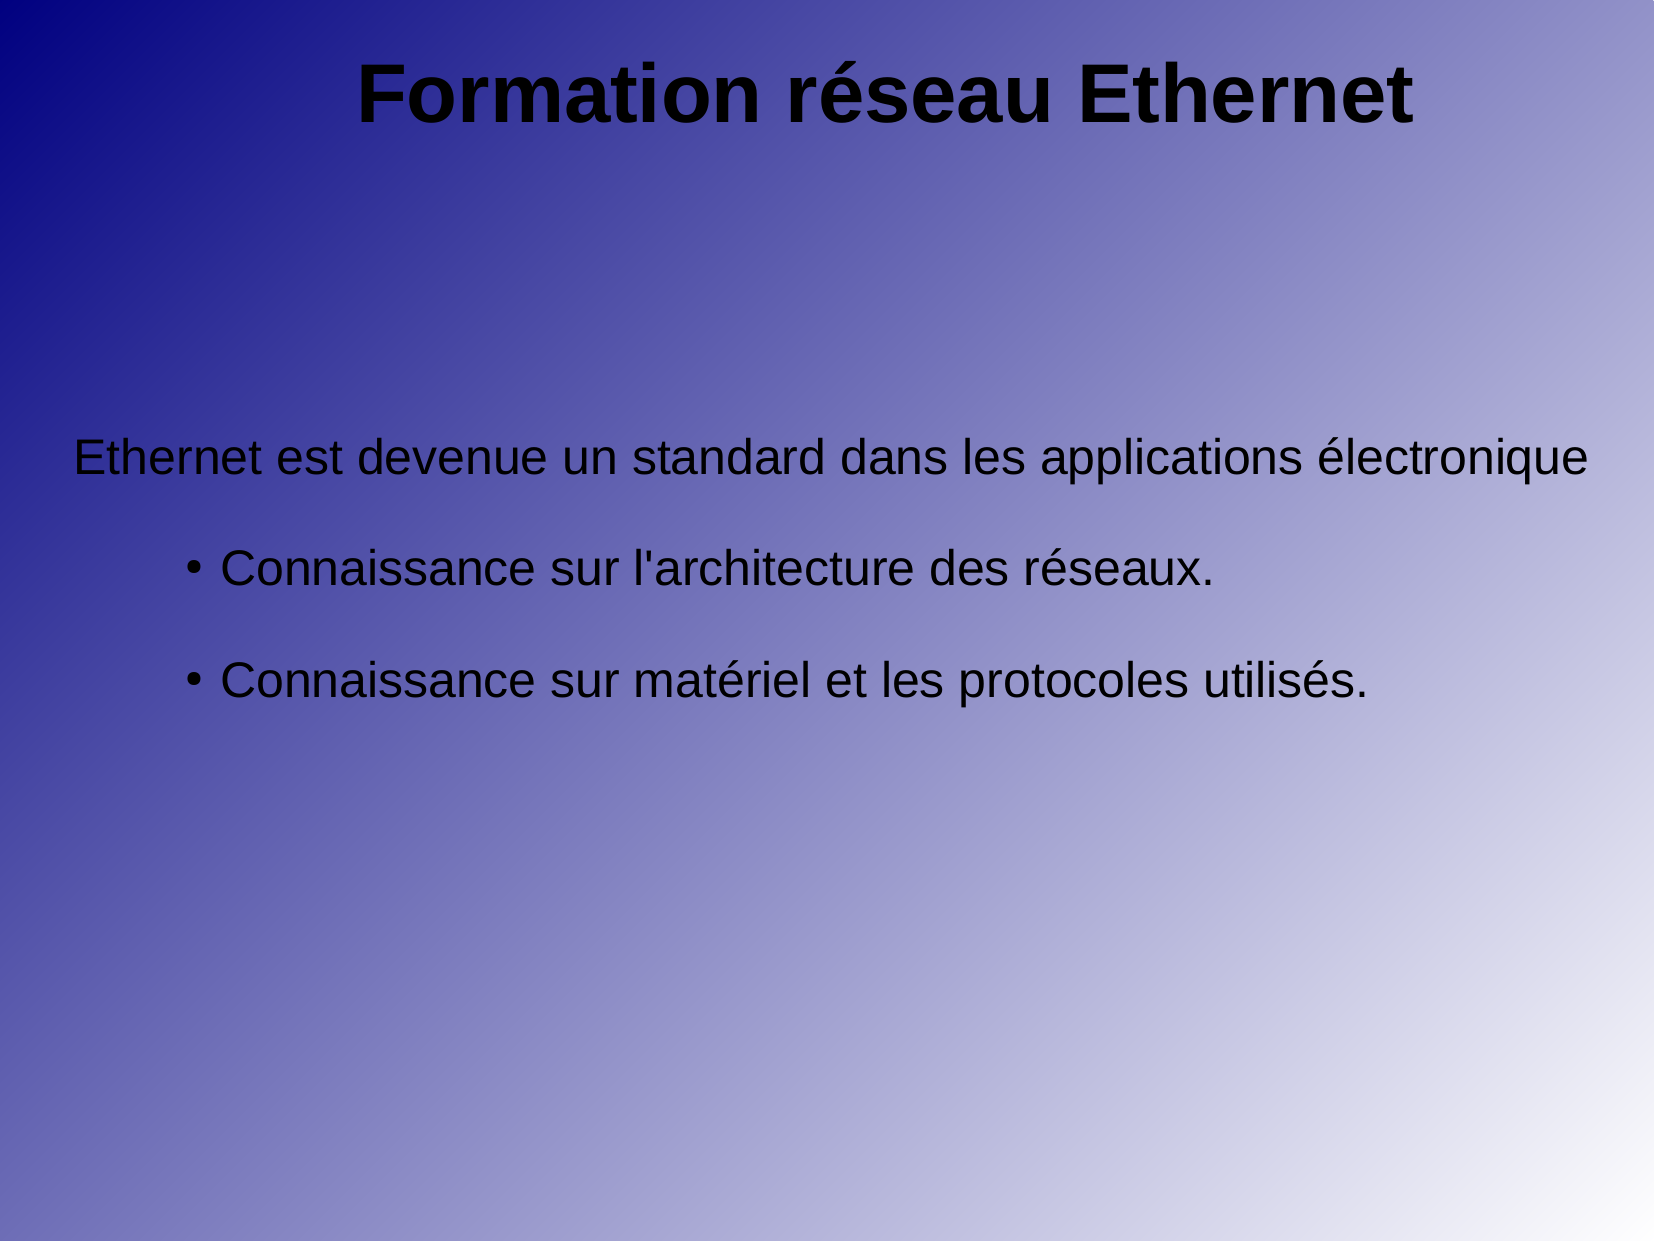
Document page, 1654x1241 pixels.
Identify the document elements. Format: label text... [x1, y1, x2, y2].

text_box Ethernet est devenue un standard dans les applications électronique Connaissance sur l'architecture des réseaux. Connaissance sur matériel et les protocoles utilisés. [59, 421, 1625, 827]
text_box Formation réseau Ethernet [324, 39, 1447, 148]
